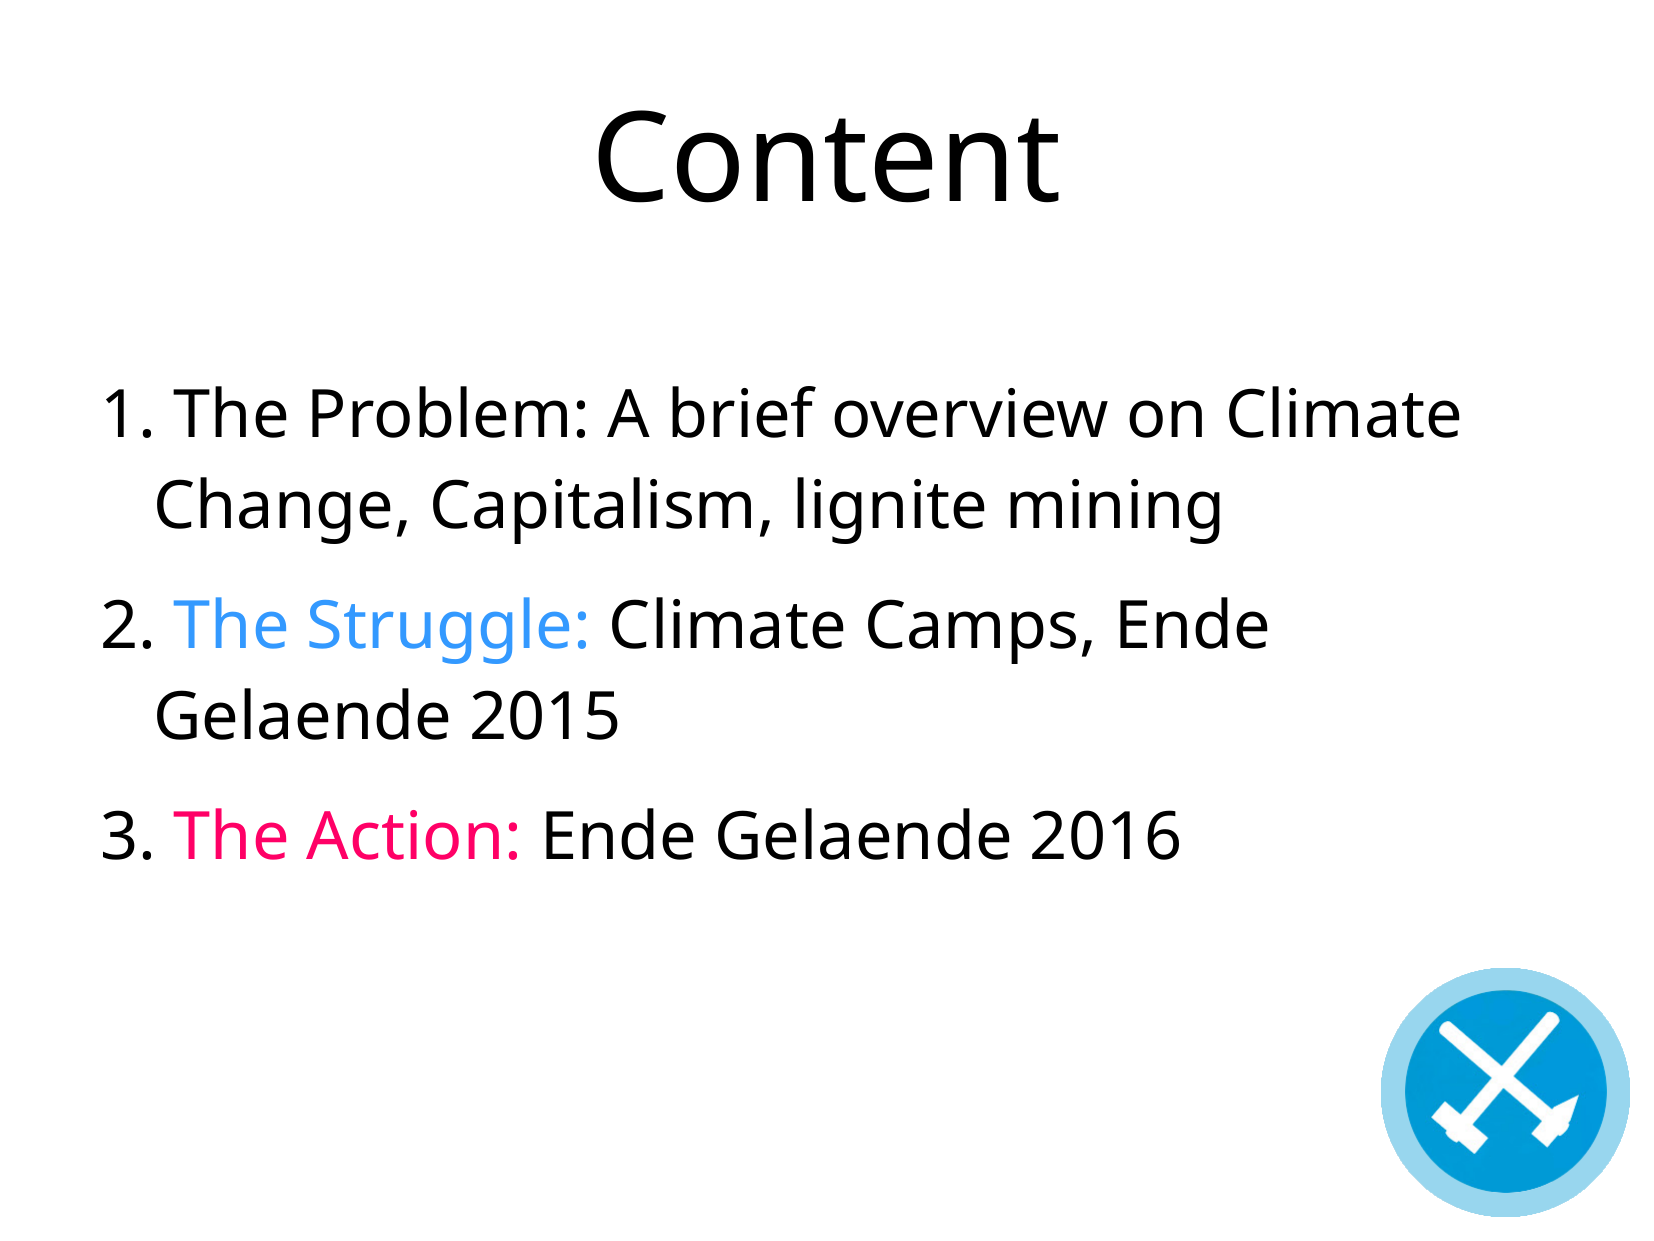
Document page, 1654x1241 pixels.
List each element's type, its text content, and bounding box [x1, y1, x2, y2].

title Content [82, 49, 1571, 257]
list The Problem: A brief overview on Climate Change, Capitalism, lignite mining The Struggle: Climate Camps, Ende Gelaende 2015 The Action: Ende Gelaende 2016 [82, 366, 1571, 912]
picture [1381, 968, 1630, 1217]
